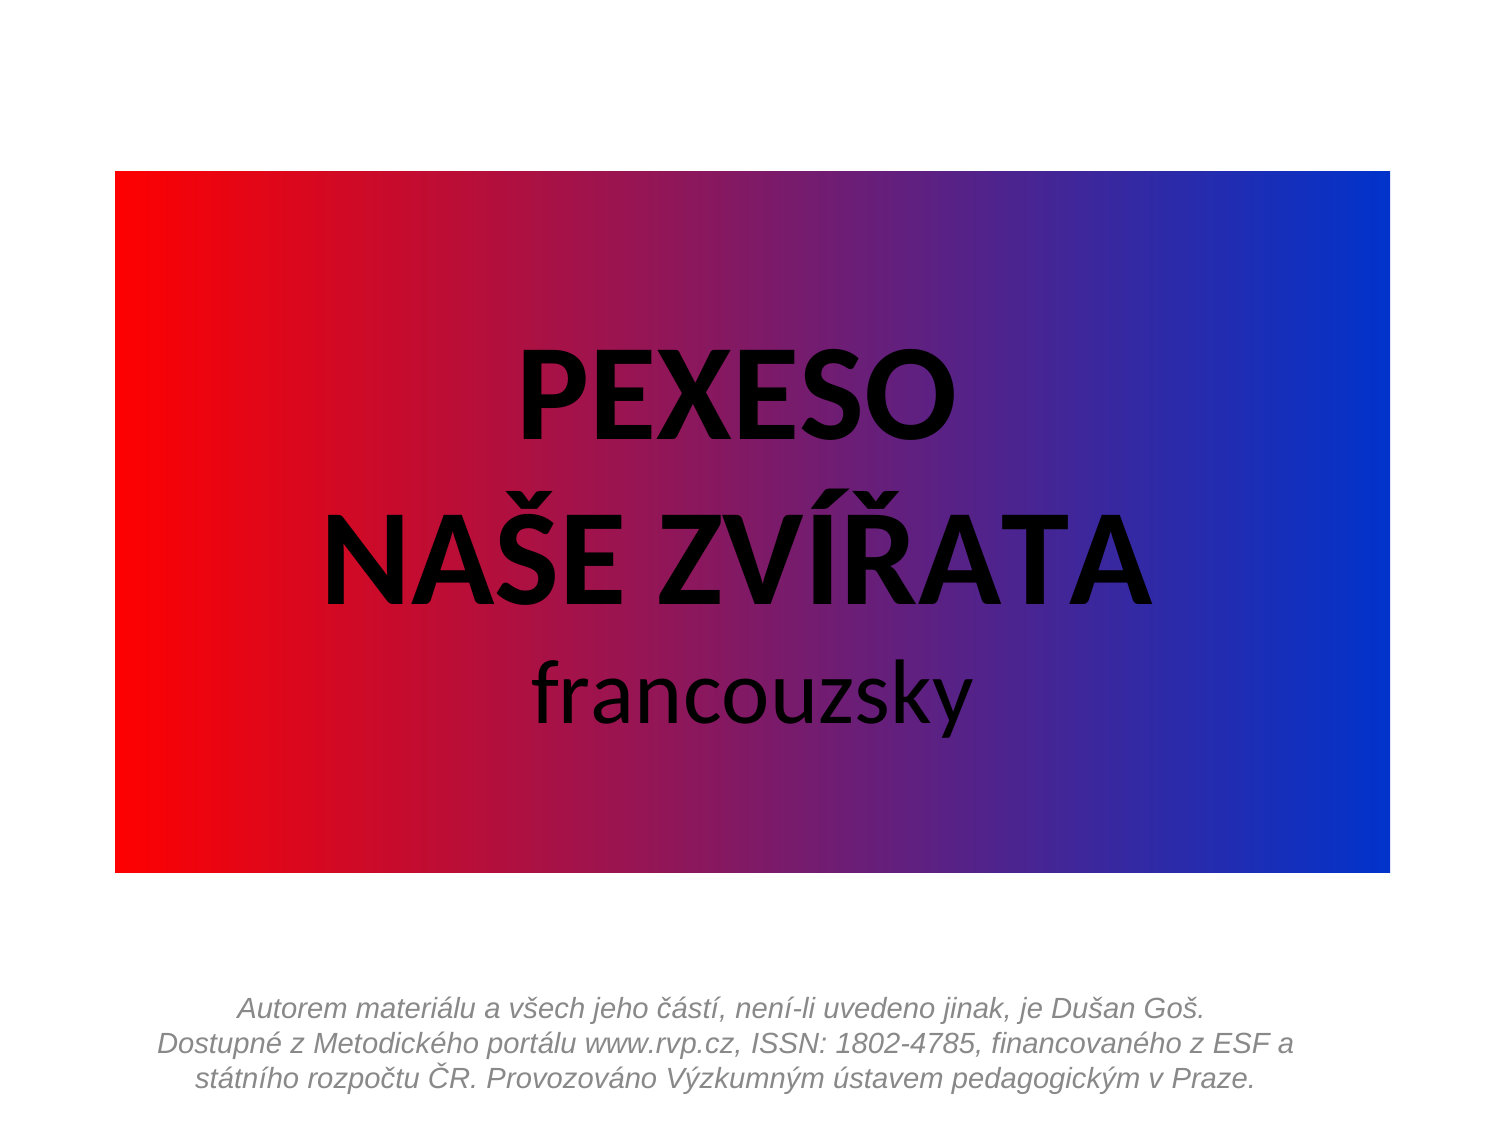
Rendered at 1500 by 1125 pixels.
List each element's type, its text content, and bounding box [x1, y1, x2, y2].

text_box Autorem materiálu a všech jeho částí, není-li uvedeno jinak, je Dušan Goš. Dostupné z Metodického portálu www.rvp.cz, ISSN: 1802-4785, financovaného z ESF a státního rozpočtu ČR. Provozováno Výzkumným ústavem pedagogickým v Praze. [88, 1011, 1365, 1072]
title PEXESO NAŠE ZVÍŘATA francouzsky [115, 171, 1391, 873]
